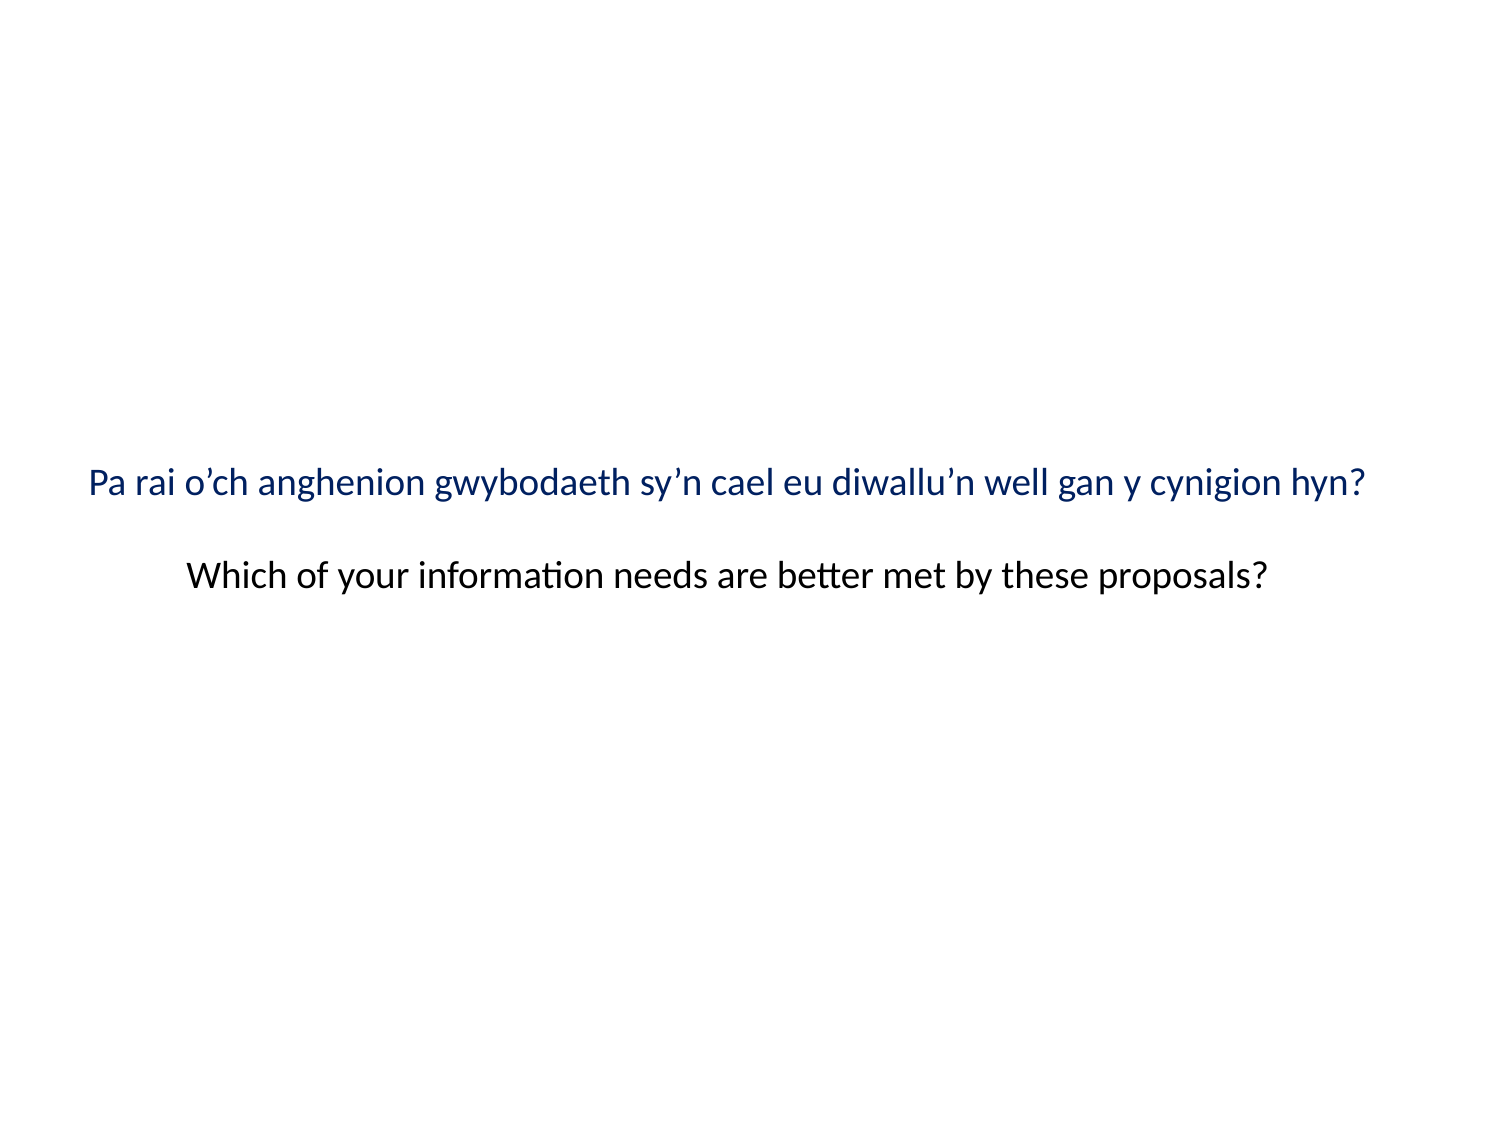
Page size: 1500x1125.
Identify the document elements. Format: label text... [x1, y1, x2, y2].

title Pa rai o’ch anghenion gwybodaeth sy’n cael eu diwallu’n well gan y cynigion hyn? Which of your information needs are better met by these proposals? [53, 432, 1404, 621]
